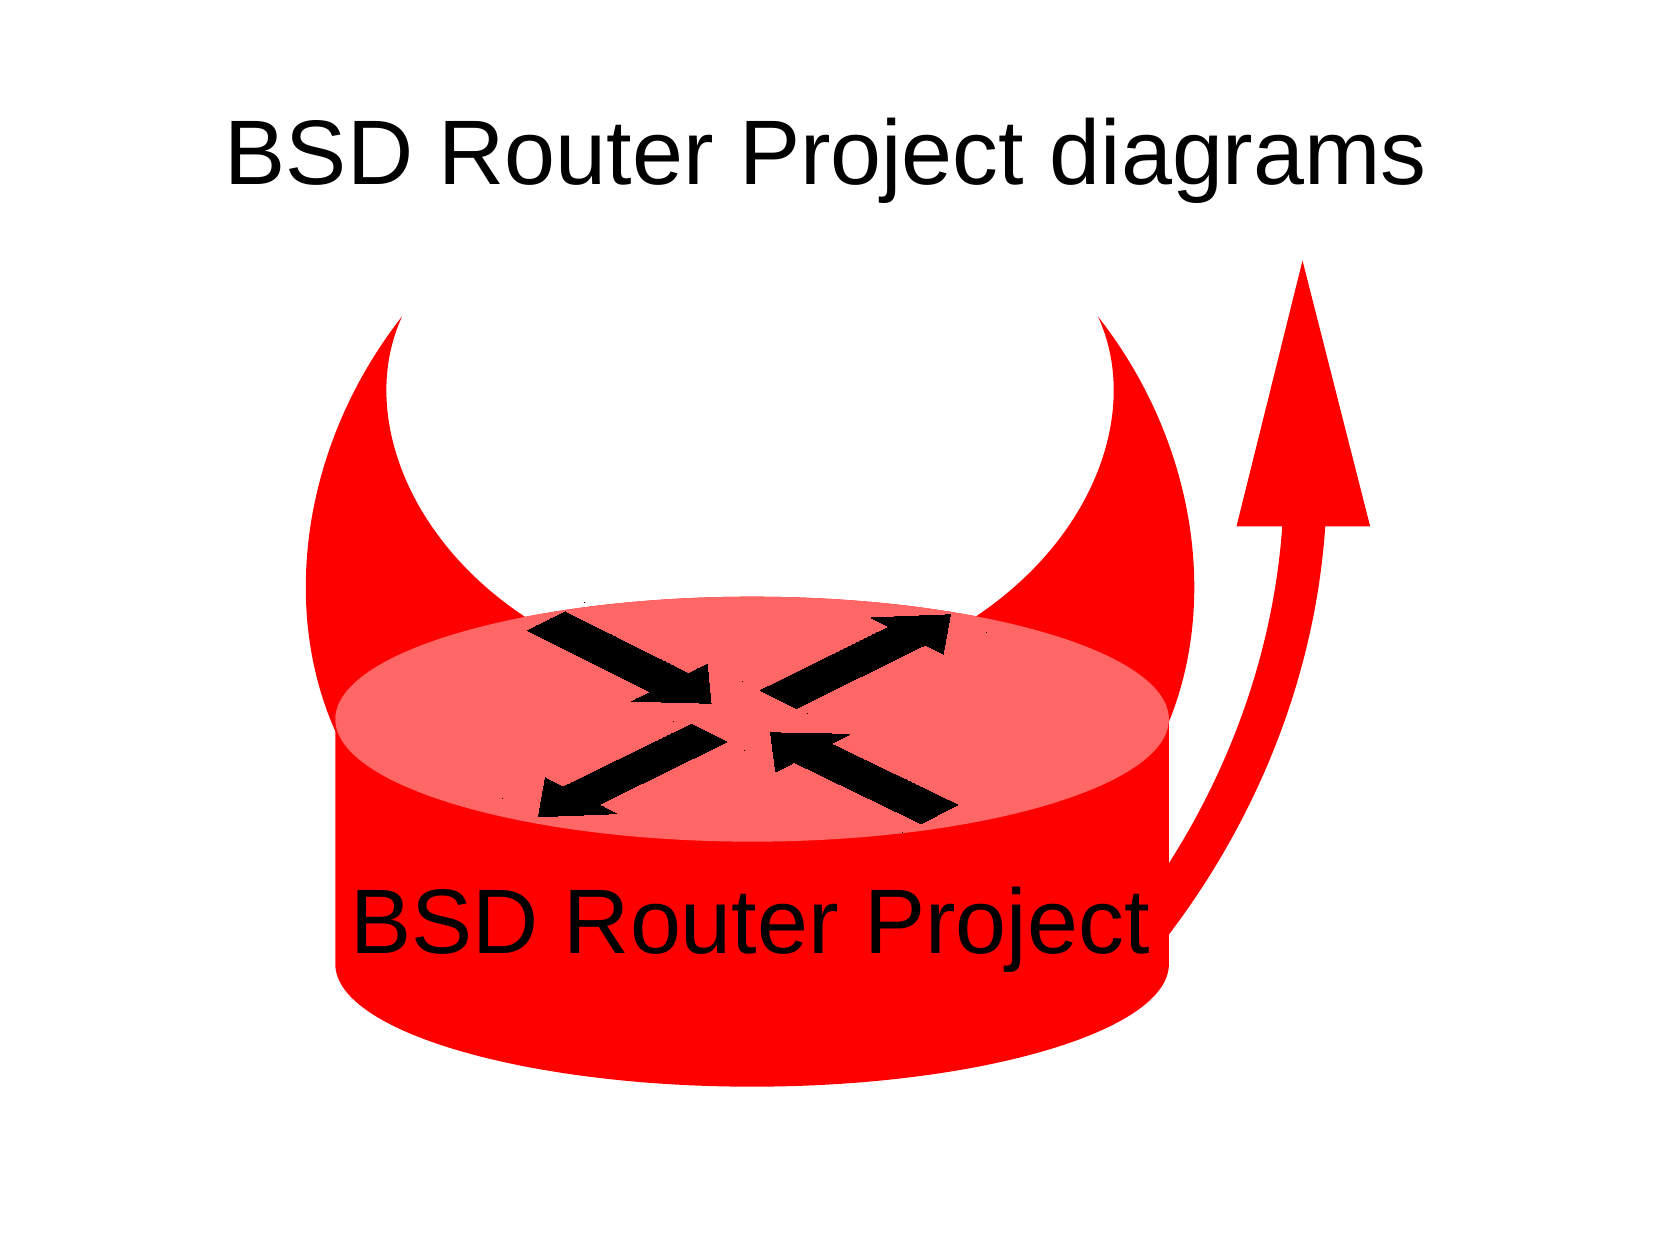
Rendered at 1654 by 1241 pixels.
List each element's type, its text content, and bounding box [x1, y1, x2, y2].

text_box [976, 316, 1195, 722]
text_box [770, 732, 958, 824]
text_box [305, 260, 1371, 979]
text_box [339, 981, 1165, 1087]
text_box [538, 724, 727, 817]
text_box VM1 [335, 596, 1169, 842]
title BSD Router Project diagrams [82, 49, 1571, 257]
text_box [760, 614, 951, 709]
text_box [527, 611, 712, 704]
text_box BSD Router Project [335, 863, 1166, 981]
